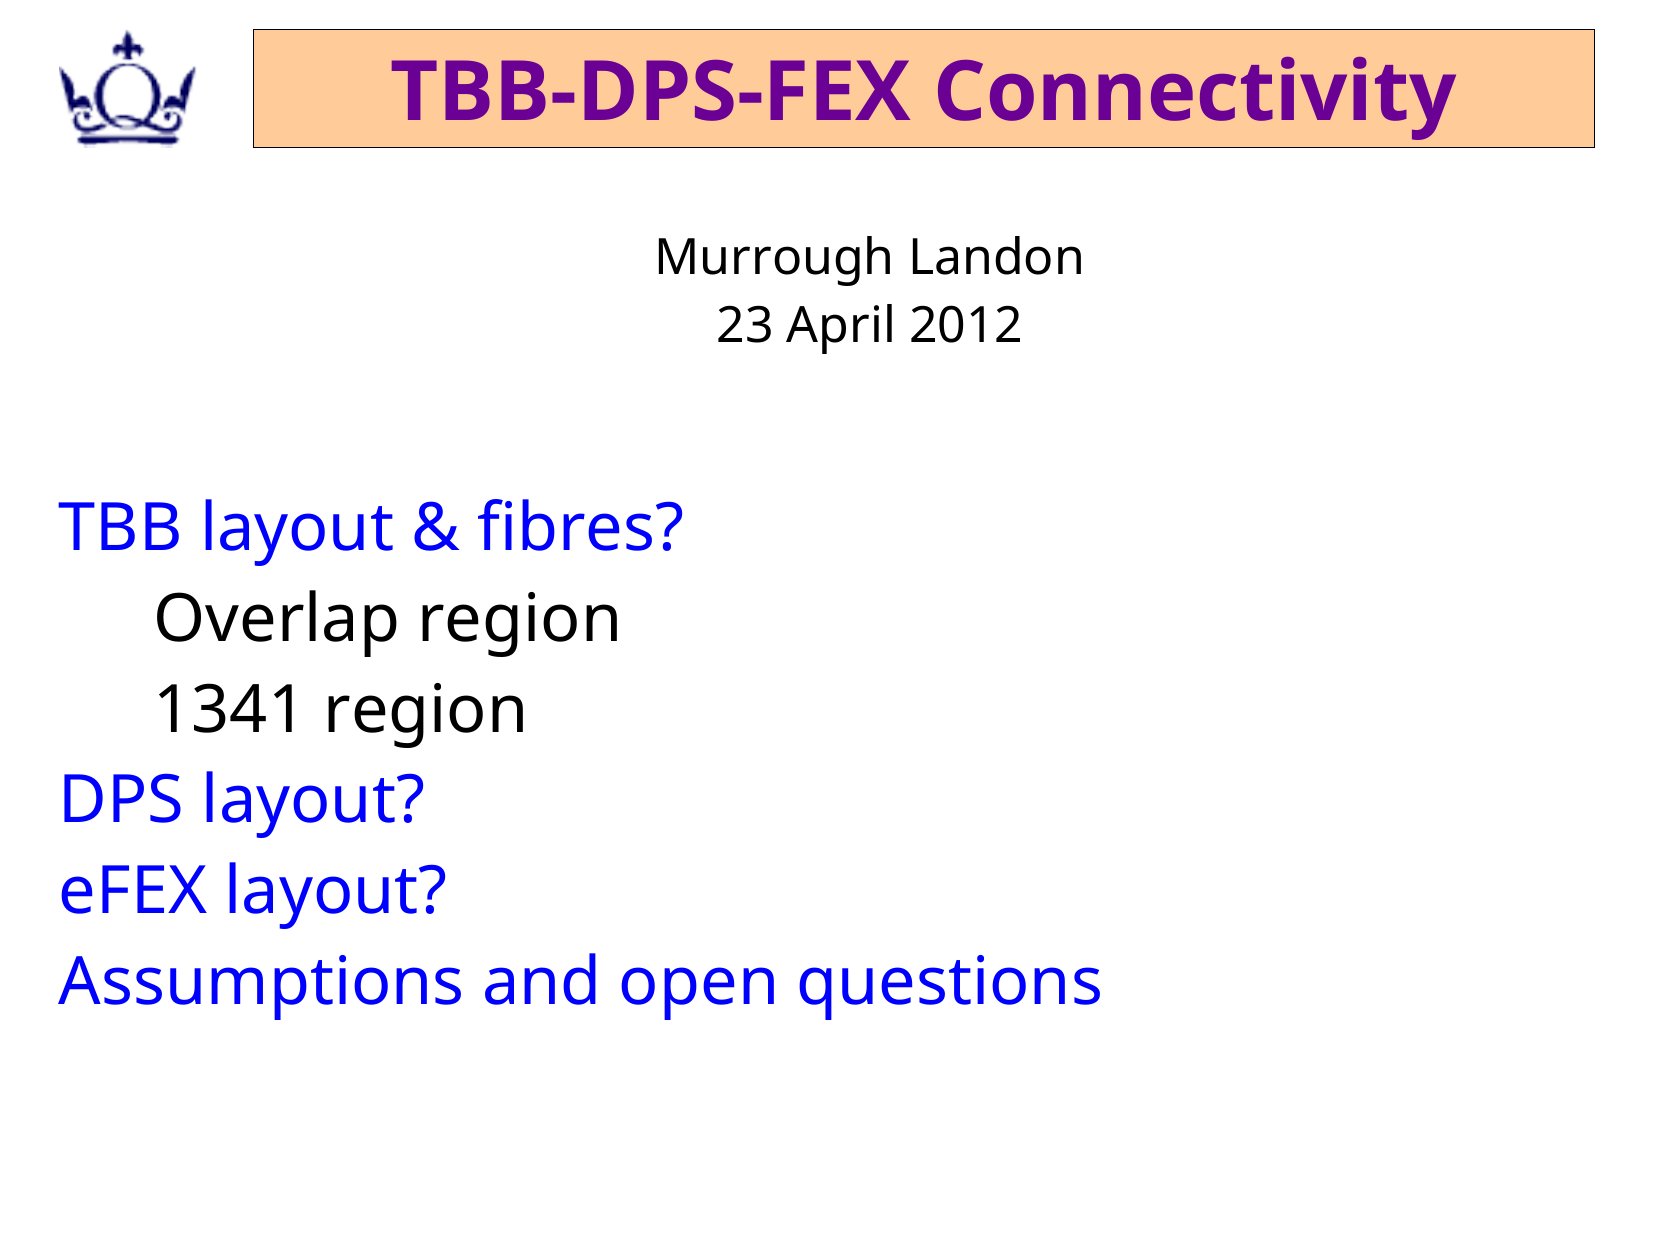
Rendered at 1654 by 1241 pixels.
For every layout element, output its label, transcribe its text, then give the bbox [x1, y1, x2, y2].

picture [59, 29, 200, 148]
title TBB-DPS-FEX Connectivity [253, 29, 1595, 148]
text_box Murrough Landon 23 April 2012 [367, 220, 1373, 360]
list TBB layout & fibres? Overlap region 1341 region DPS layout? eFEX layout? Assumptions and open questions [59, 479, 1595, 1127]
